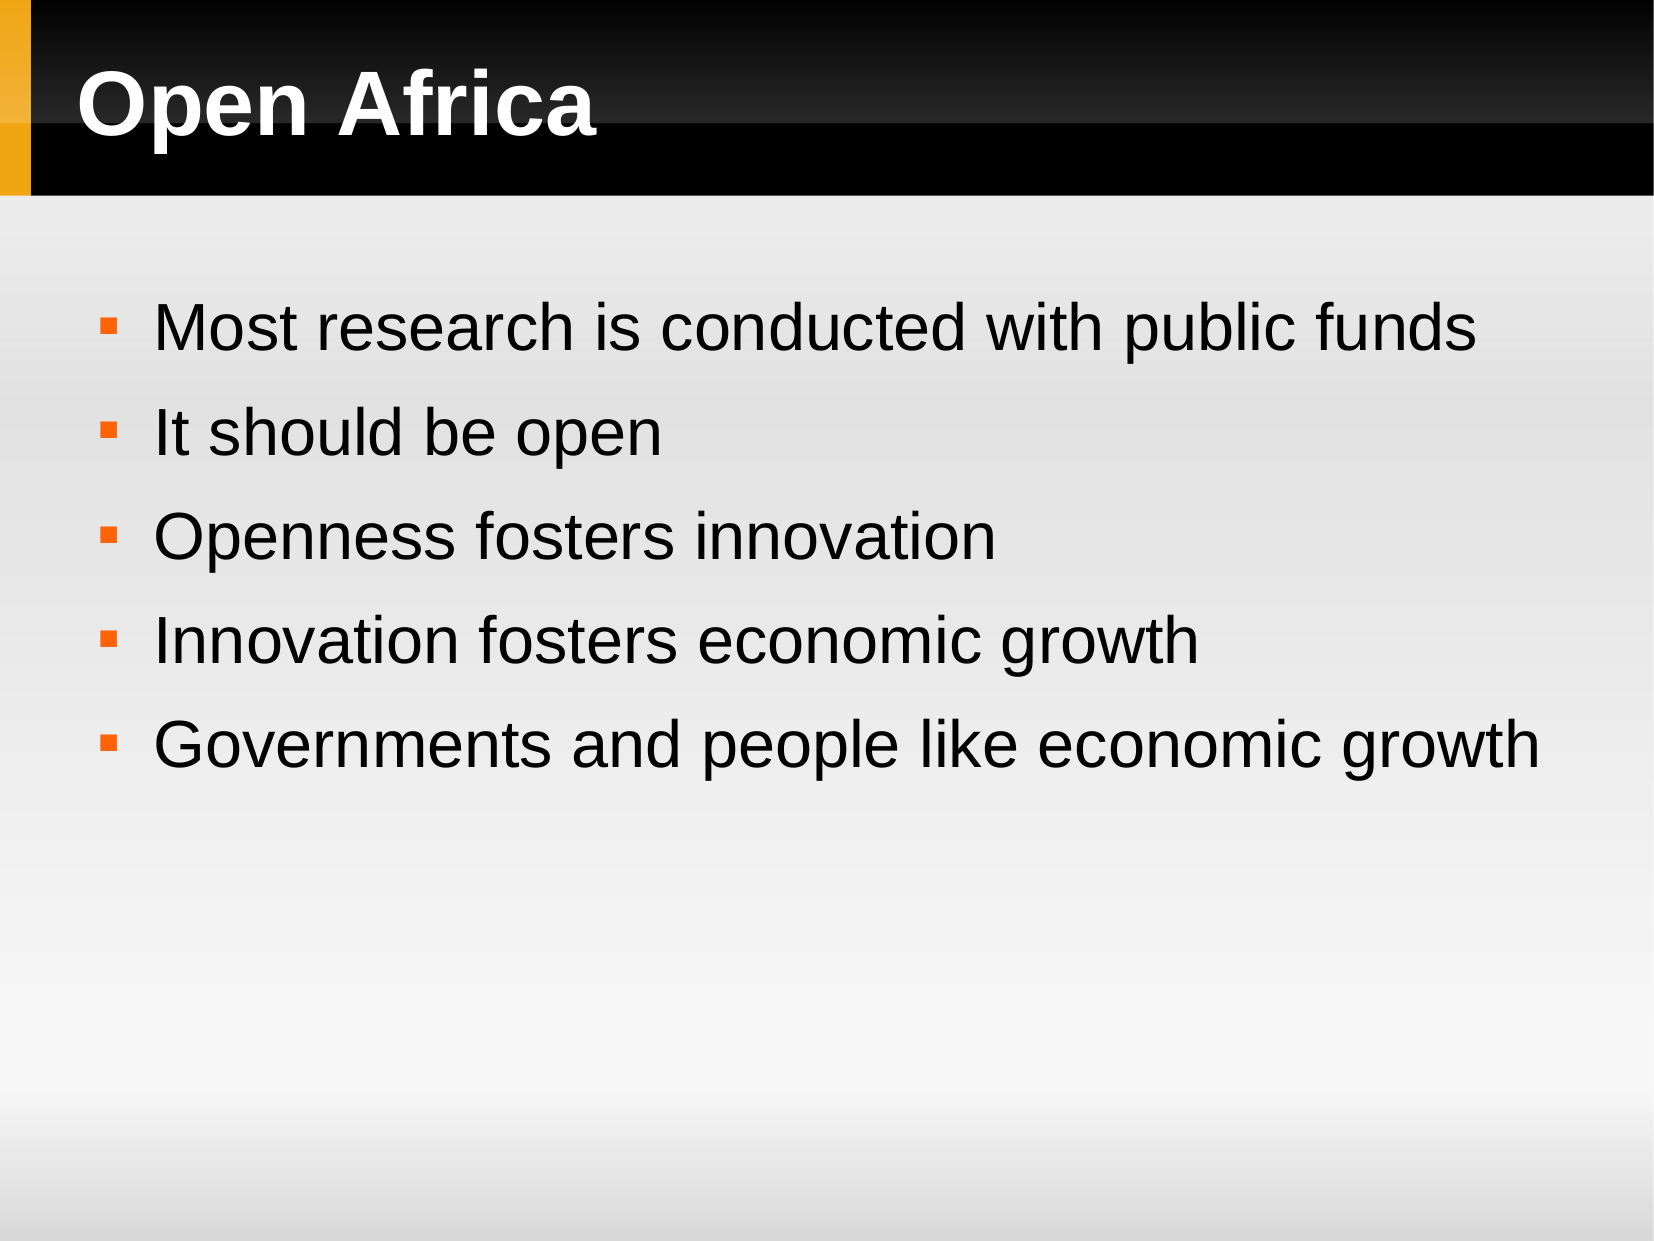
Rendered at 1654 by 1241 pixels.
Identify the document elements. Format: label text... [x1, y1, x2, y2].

title Open Africa [76, 0, 1565, 208]
picture [0, 0, 1654, 1241]
list Most research is conducted with public funds It should be open Openness fosters innovation Innovation fosters economic growth Governments and people like economic growth [82, 290, 1571, 1109]
